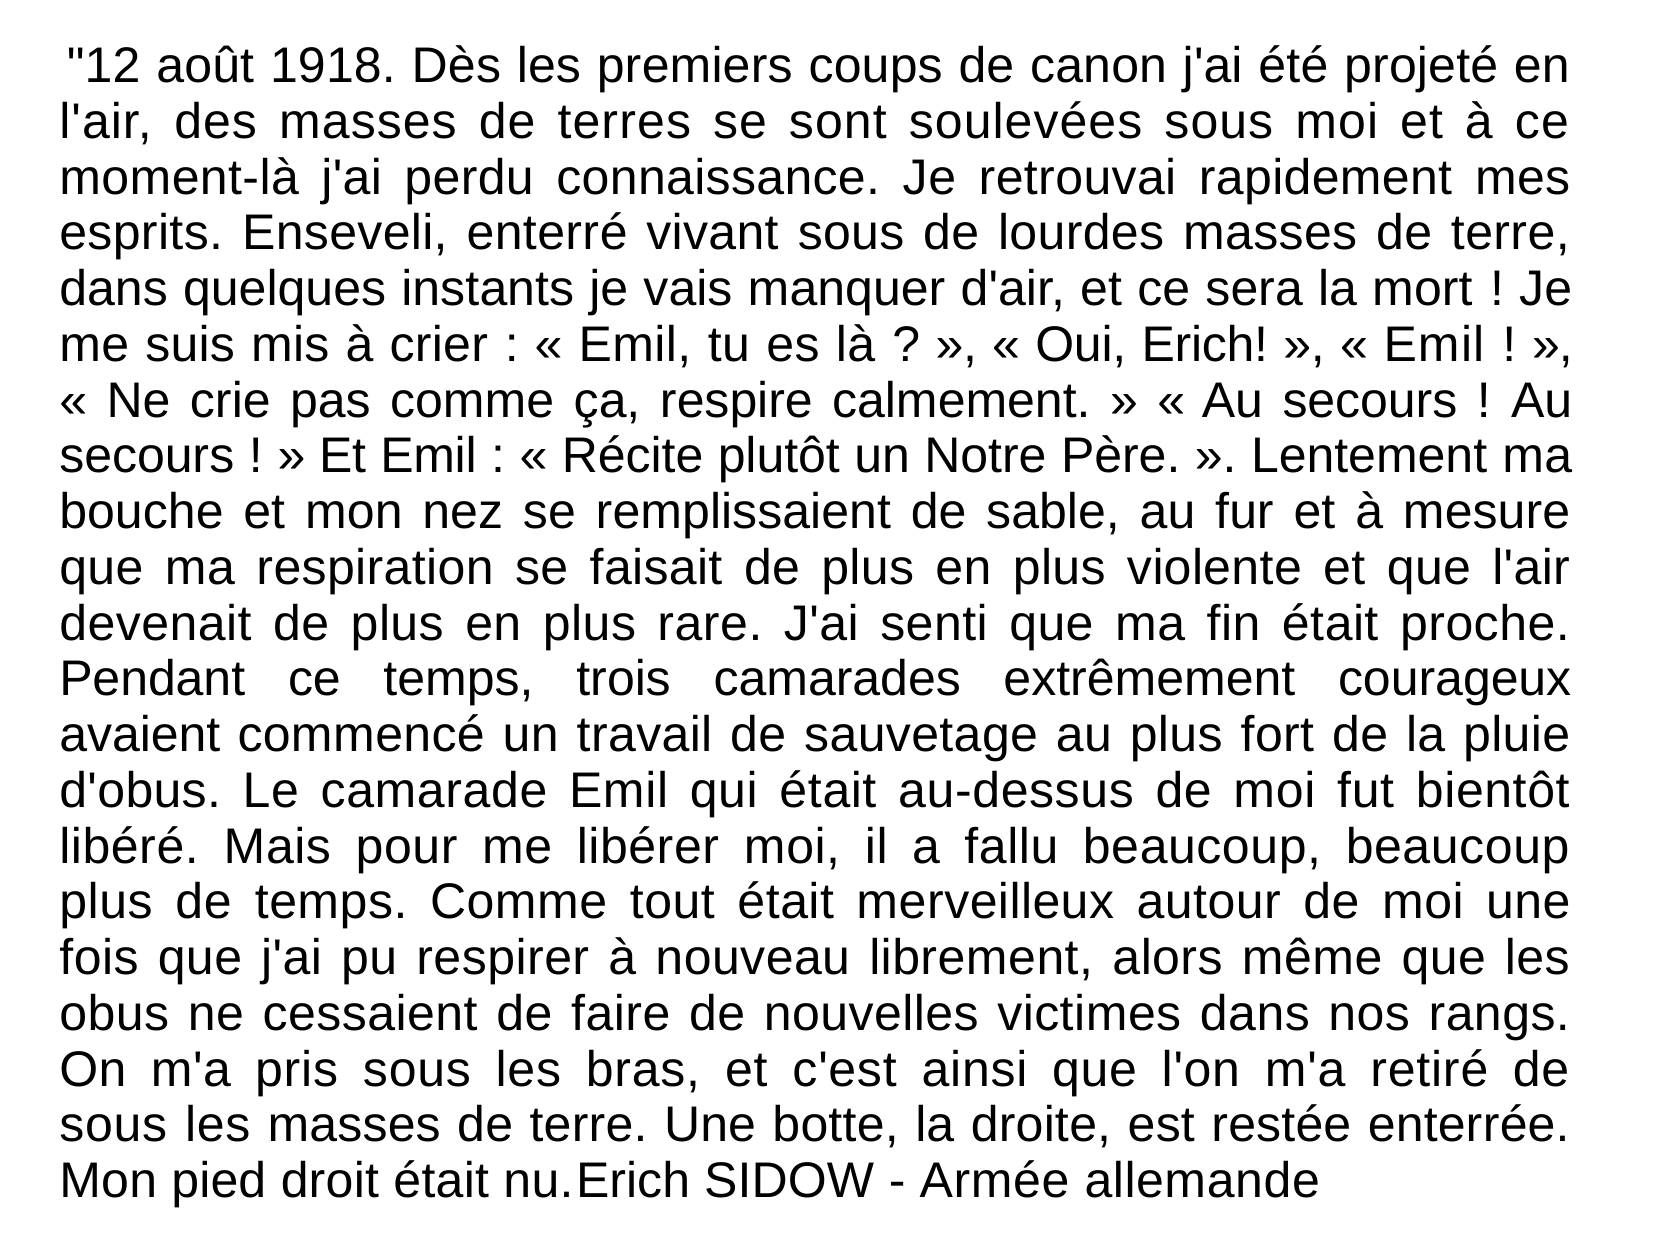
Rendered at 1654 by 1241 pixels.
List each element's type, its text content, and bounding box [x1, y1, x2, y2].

text_box "12 août 1918. Dès les premiers coups de canon j'ai été projeté en l'air, des masses de terres se sont soulevées sous moi et à ce moment-là j'ai perdu connaissance. Je retrouvai rapidement mes esprits. Enseveli, enterré vivant sous de lourdes masses de terre, dans quelques instants je vais manquer d'air, et ce sera la mort ! Je me suis mis à crier : « Emil, tu es là ? », « Oui, Erich! », « Emil ! », « Ne crie pas comme ça, respire calmement. » « Au secours ! Au secours ! » Et Emil : « Récite plutôt un Notre Père. ». Lentement ma bouche et mon nez se remplissaient de sable, au fur et à mesure que ma respiration se faisait de plus en plus violente et que l'air devenait de plus en plus rare. J'ai senti que ma fin était proche. Pendant ce temps, trois camarades extrêmement courageux avaient commencé un travail de sauvetage au plus fort de la pluie d'obus. Le camarade Emil qui était au-dessus de moi fut bientôt libéré. Mais pour me libérer moi, il a fallu beaucoup, beaucoup plus de temps. Comme tout était merveilleux autour de moi une fois que j'ai pu respirer à nouveau librement, alors même que les obus ne cessaient de faire de nouvelles victimes dans nos rangs. On m'a pris sous les bras, et c'est ainsi que l'on m'a retiré de sous les masses de terre. Une botte, la droite, est restée enterrée. Mon pied droit était nu. Erich SIDOW - Armée allemande [29, 30, 1595, 1216]
